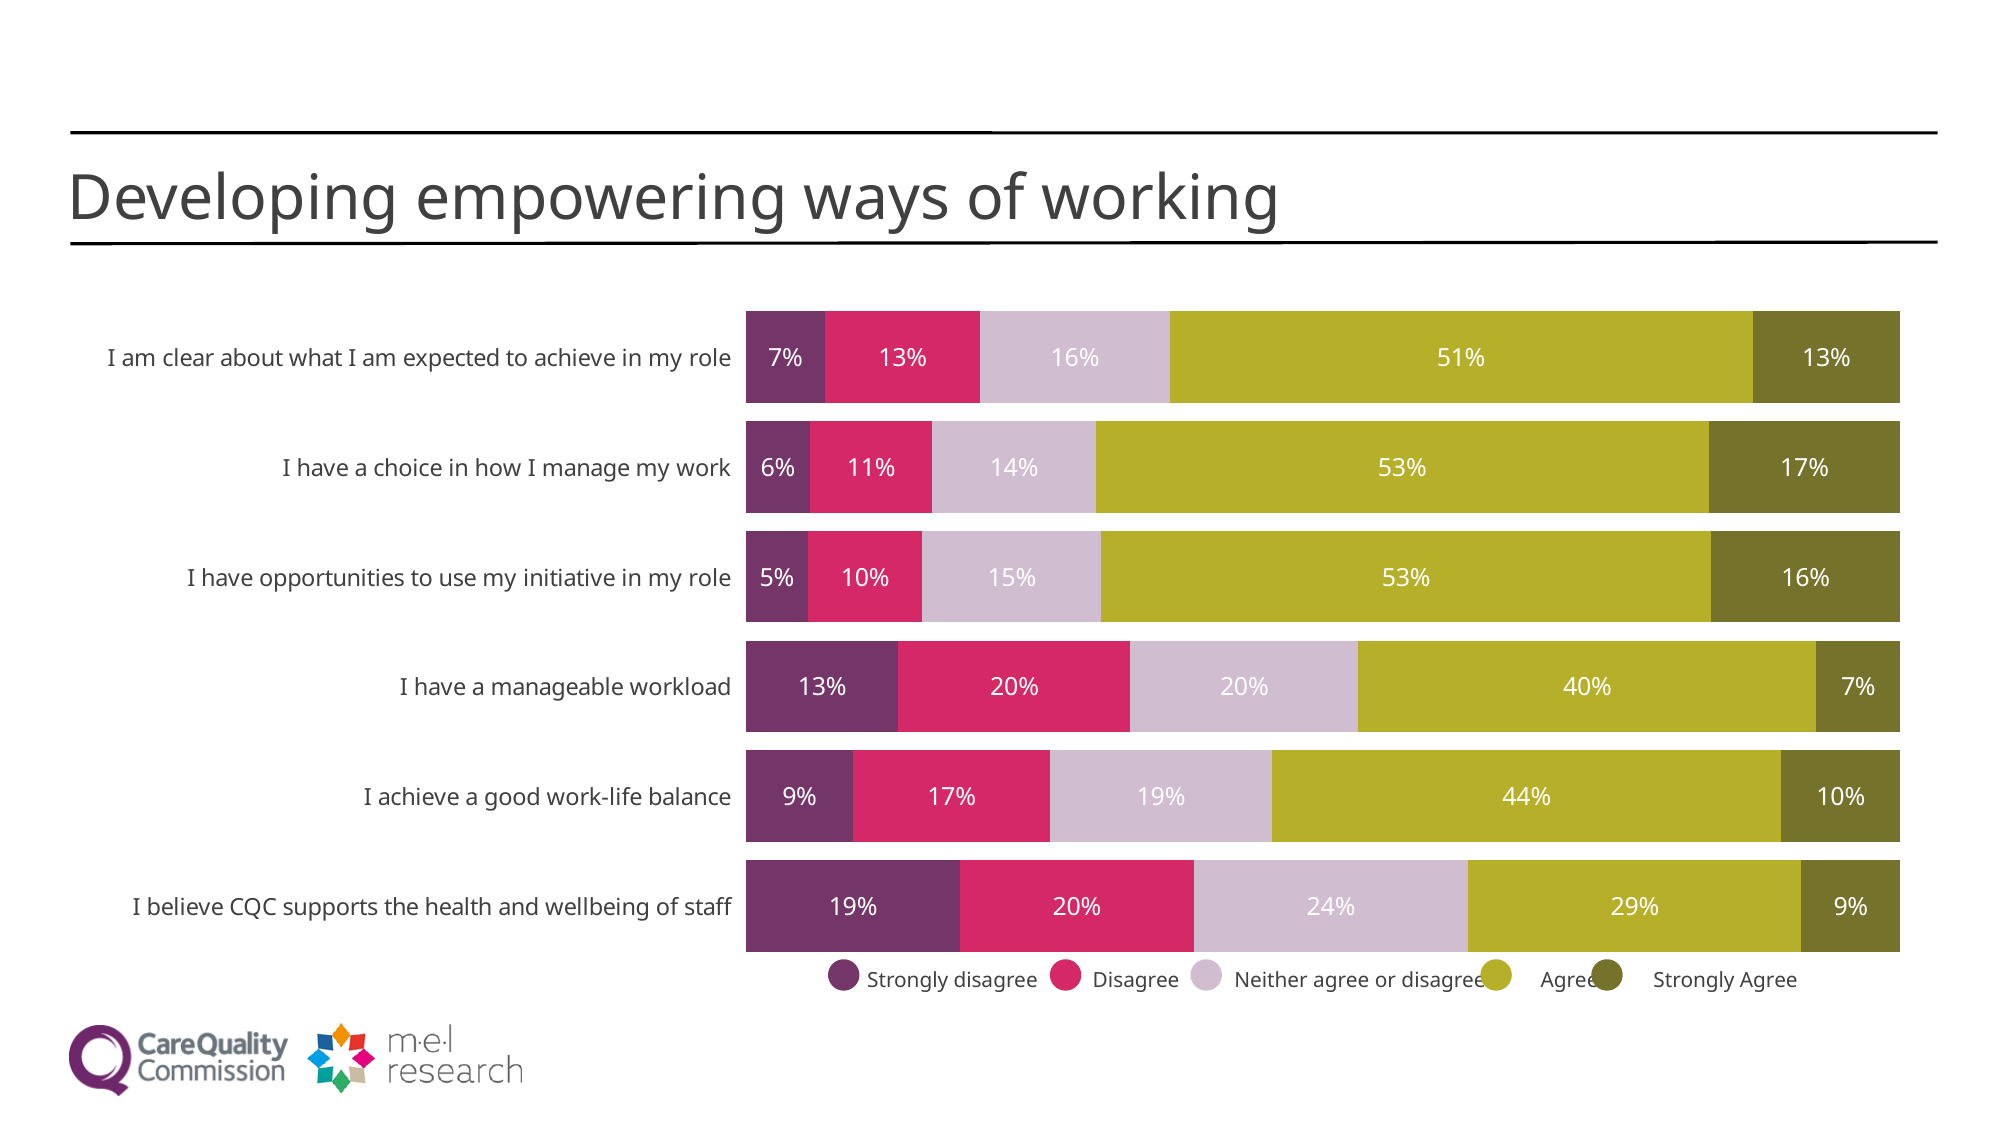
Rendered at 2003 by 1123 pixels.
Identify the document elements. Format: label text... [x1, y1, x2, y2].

picture [307, 1023, 522, 1093]
text_box [1591, 959, 1623, 991]
text_box [1480, 959, 1512, 991]
text_box [1190, 959, 1222, 991]
chart [70, 288, 1938, 975]
text_box [828, 959, 860, 991]
text_box [1049, 959, 1082, 991]
picture [67, 1023, 291, 1099]
text_box Strongly disagree Disagree Neither agree or disagree Agree Strongly Agree [867, 961, 1809, 992]
title Developing empowering ways of working [67, 143, 1935, 232]
